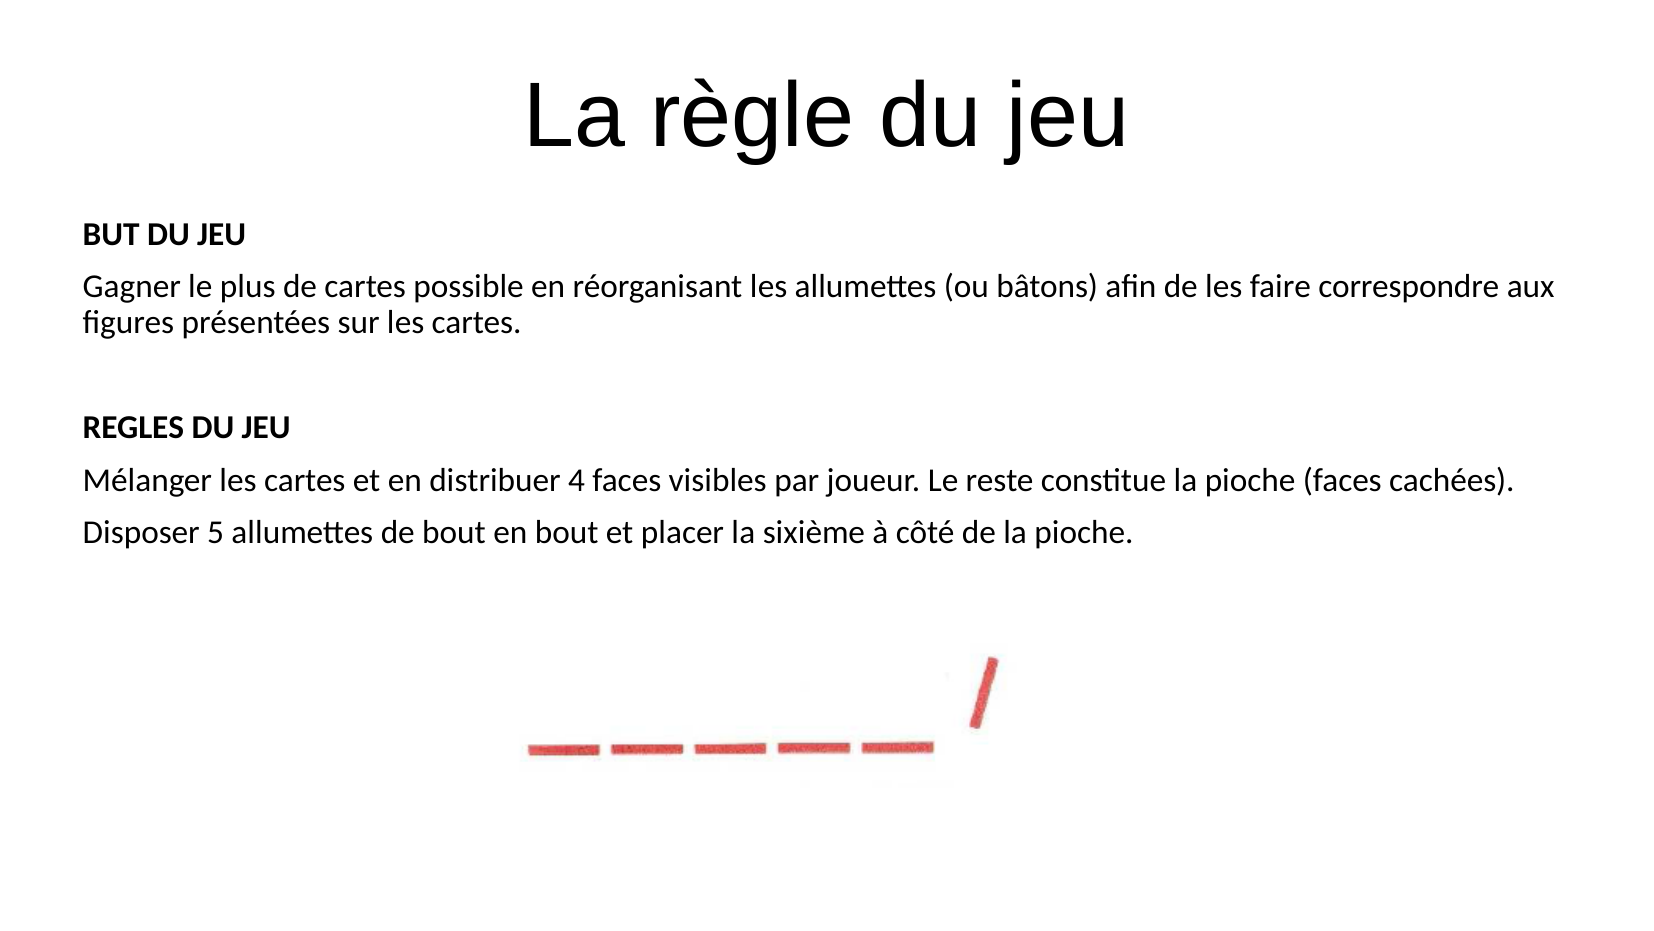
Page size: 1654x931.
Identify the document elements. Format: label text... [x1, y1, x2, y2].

picture [472, 602, 1040, 809]
list BUT DU JEU Gagner le plus de cartes possible en réorganisant les allumettes (ou bâtons) afin de les faire correspondre aux figures présentées sur les cartes. REGLES DU JEU Mélanger les cartes et en distribuer 4 faces visibles par joueur. Le reste constitue la pioche (faces cachées). Disposer 5 allumettes de bout en bout et placer la sixième à côté de la pioche. [82, 217, 1571, 758]
title La règle du jeu [82, 37, 1571, 193]
